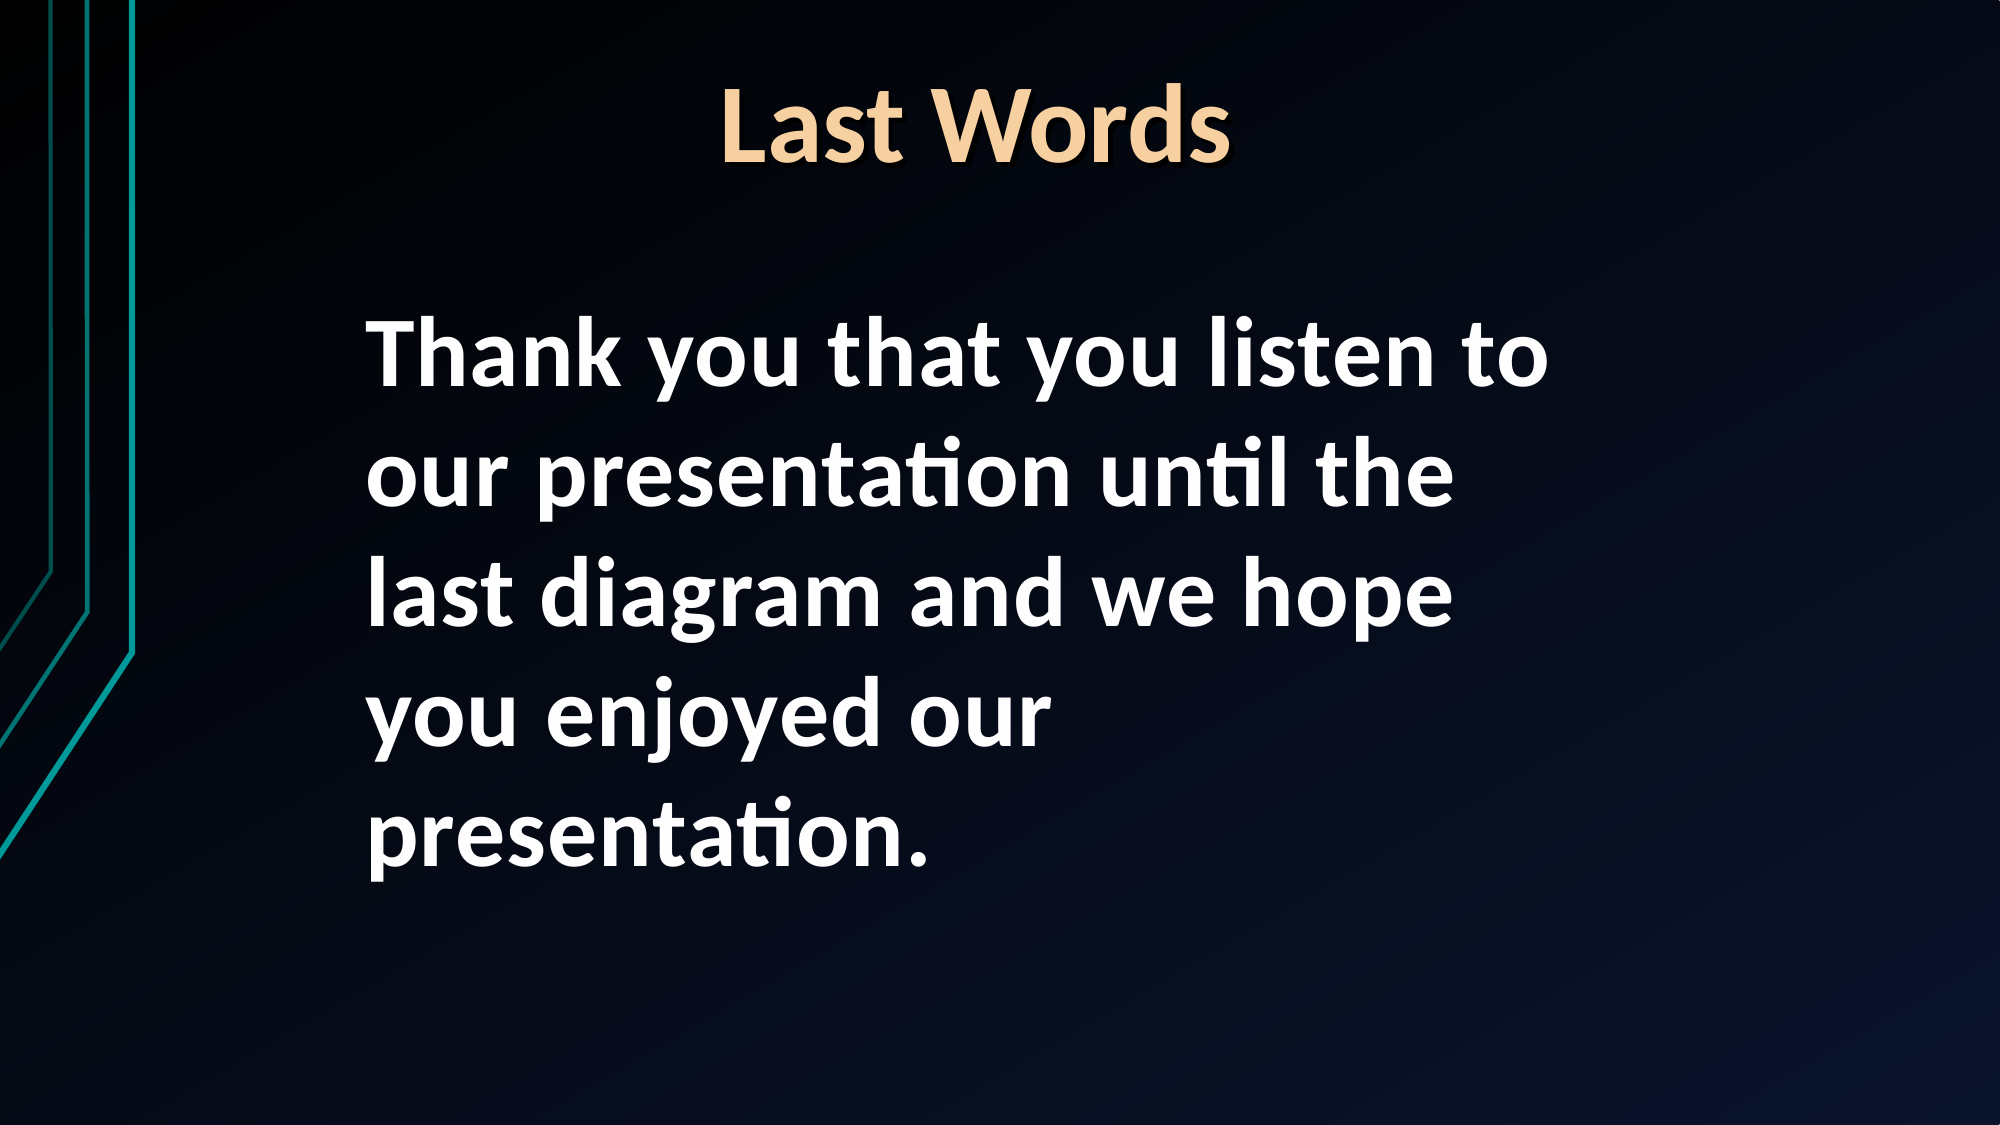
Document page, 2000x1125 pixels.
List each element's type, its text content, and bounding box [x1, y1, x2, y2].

text_box Thank you that you listen to our presentation until the last diagram and we hope you enjoyed our presentation. [350, 278, 1591, 901]
text_box Last Words [409, 42, 1544, 195]
